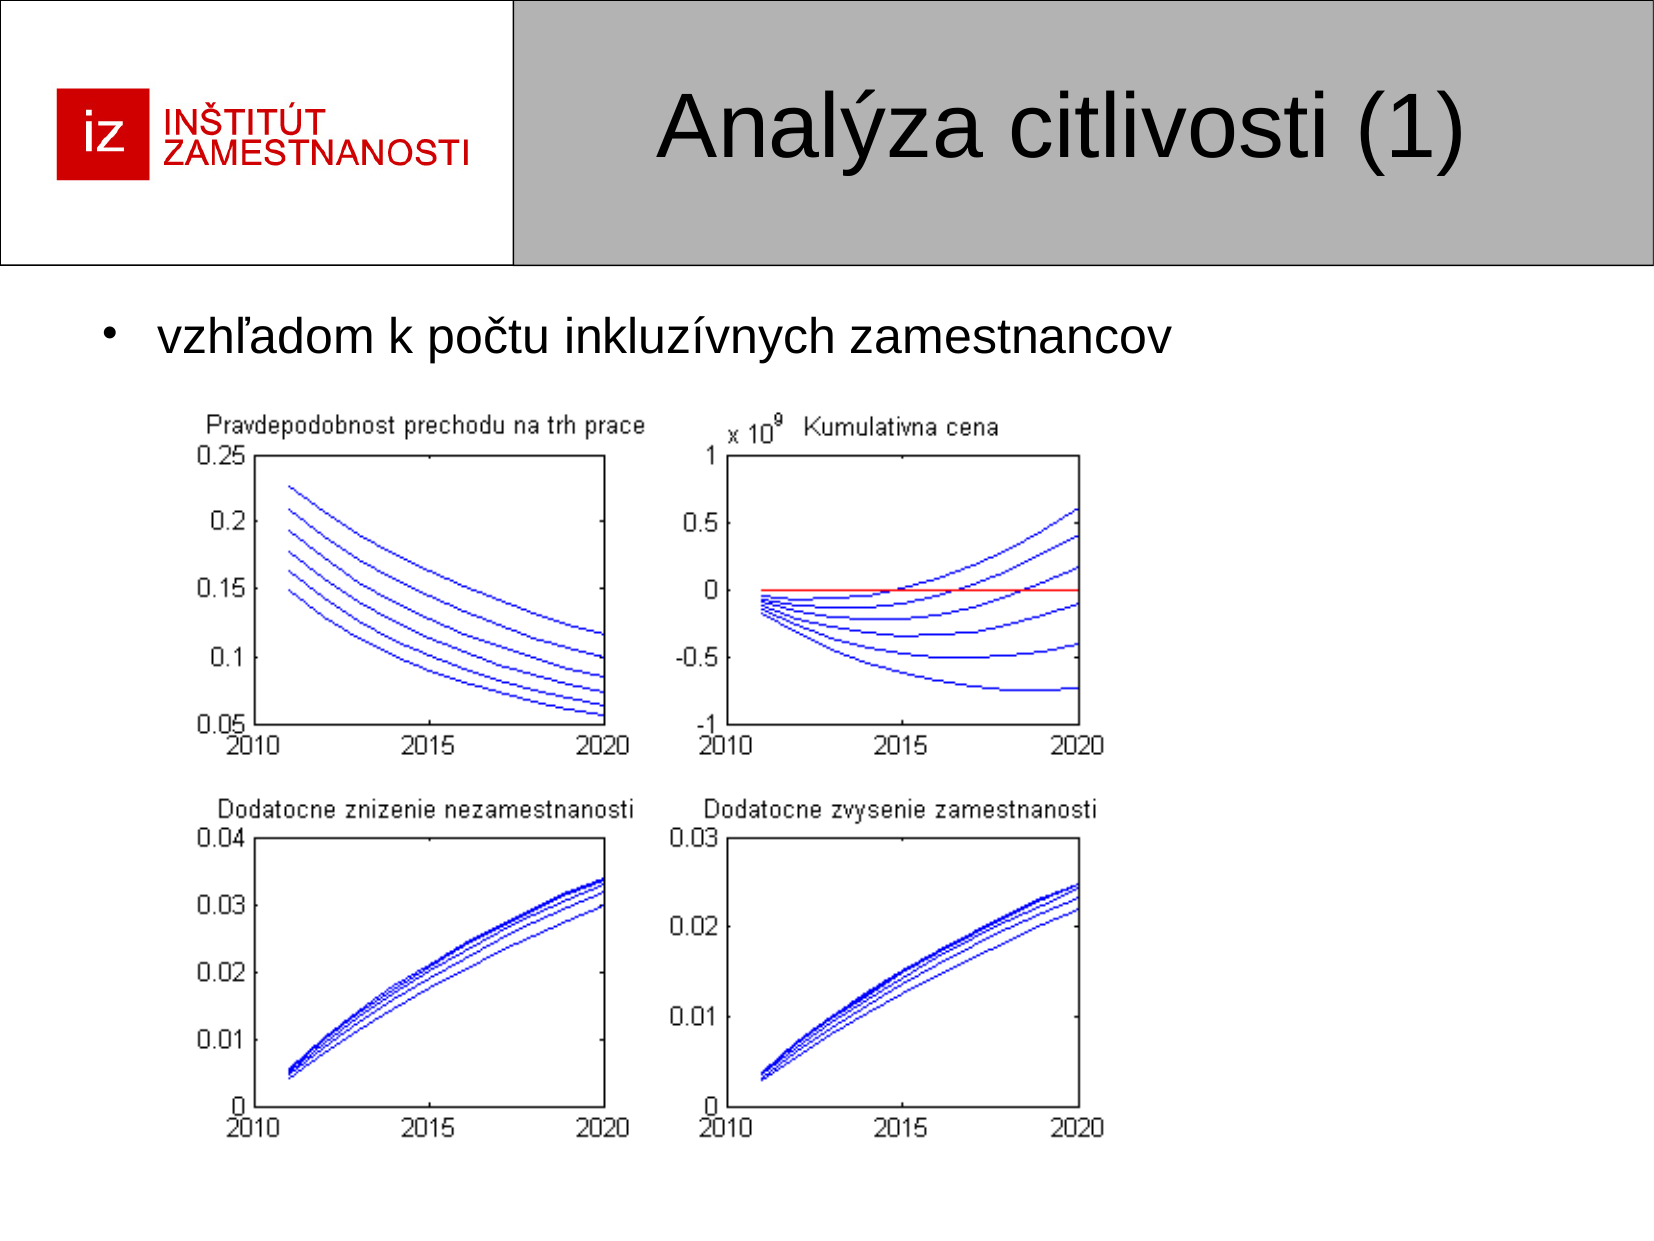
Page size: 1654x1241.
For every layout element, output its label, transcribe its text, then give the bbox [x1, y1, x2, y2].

picture [114, 388, 1190, 1196]
title Analýza citlivosti (1) [560, 29, 1565, 236]
list vzhľadom k počtu inkluzívnych zamestnancov [101, 294, 1533, 1126]
picture [5, 7, 512, 256]
